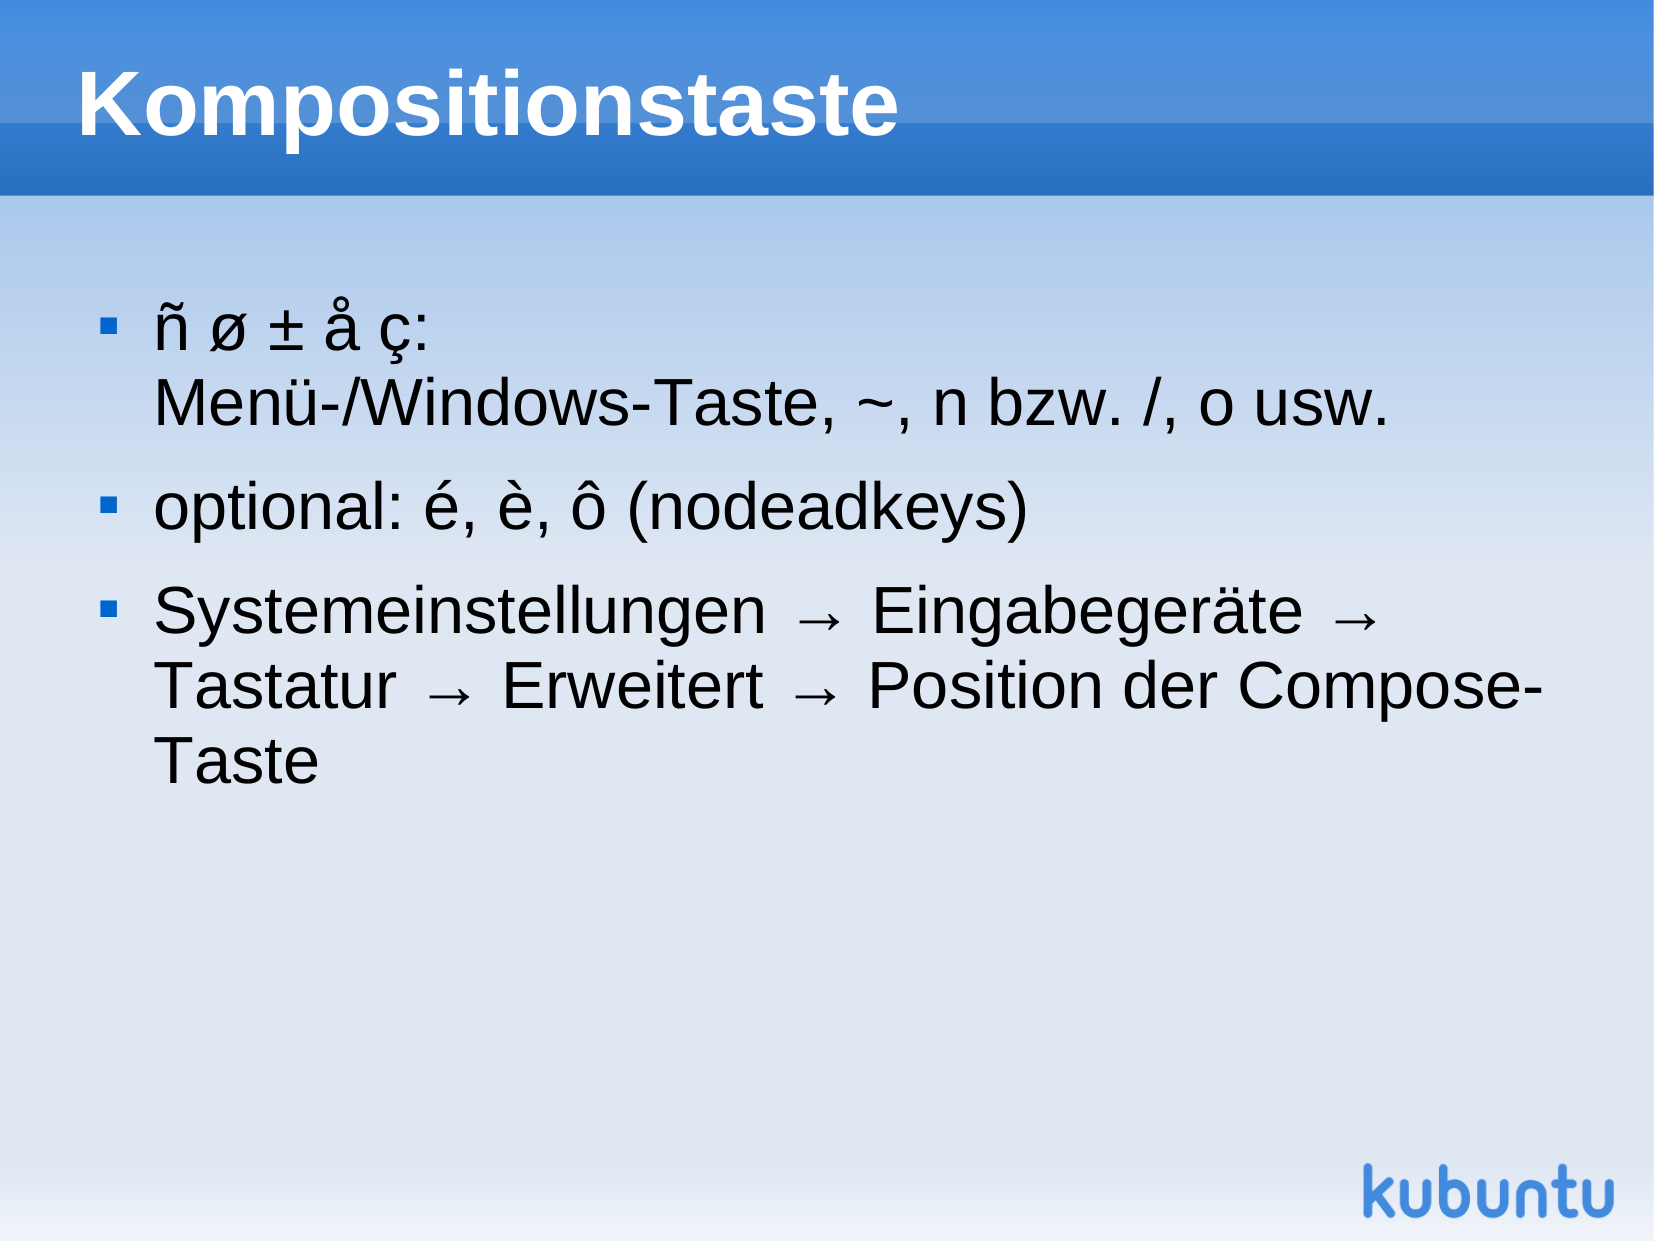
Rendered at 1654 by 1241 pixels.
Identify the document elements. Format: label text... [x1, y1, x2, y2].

title Kompositionstaste [76, 0, 1565, 208]
list ñ ø ± å ç: Menü-/Windows-Taste, ~, n bzw. /, o usw. optional: é, è, ô (nodeadkeys) Systemeinstellungen → Eingabegeräte → Tastatur → Erweitert → Position der Compose-Taste [82, 290, 1571, 1109]
picture [0, 0, 1654, 1241]
